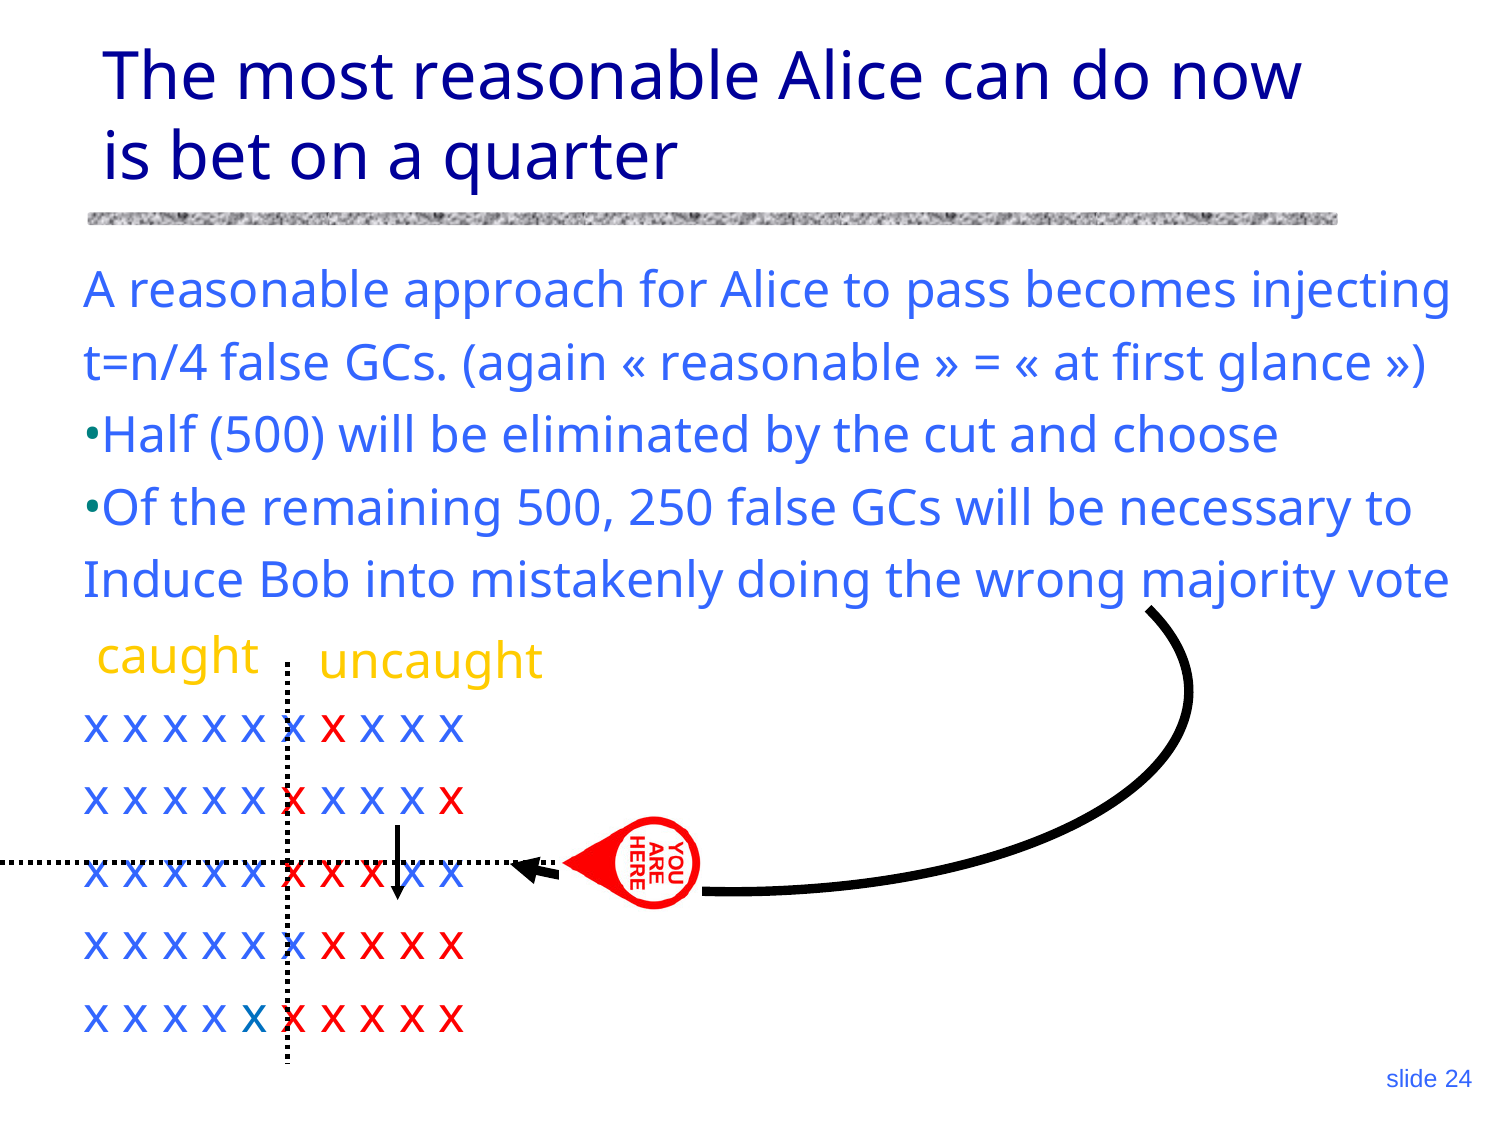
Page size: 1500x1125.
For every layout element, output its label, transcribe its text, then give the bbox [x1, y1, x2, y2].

title The most reasonable Alice can do now is bet on a quarter [87, 25, 1363, 201]
text_box [514, 826, 559, 875]
text_box uncaught [304, 620, 559, 697]
text_box slide <number> [1174, 1025, 1488, 1101]
text_box A reasonable approach for Alice to pass becomes injecting t=n/4 false GCs. (again « reasonable » = « at first glance ») Half (500) will be eliminated by the cut and choose Of the remaining 500, 250 false GCs will be necessary to Induce Bob into mistakenly doing the wrong majority vote x x x x x x x x x x x x x x x x x x x x x x x x x x x x x x x x x x x x x x x x x x x x x x x x x x [68, 249, 1481, 1051]
picture [87, 212, 1338, 226]
picture [559, 815, 702, 912]
text_box [574, 608, 1189, 892]
text_box caught [81, 615, 275, 692]
